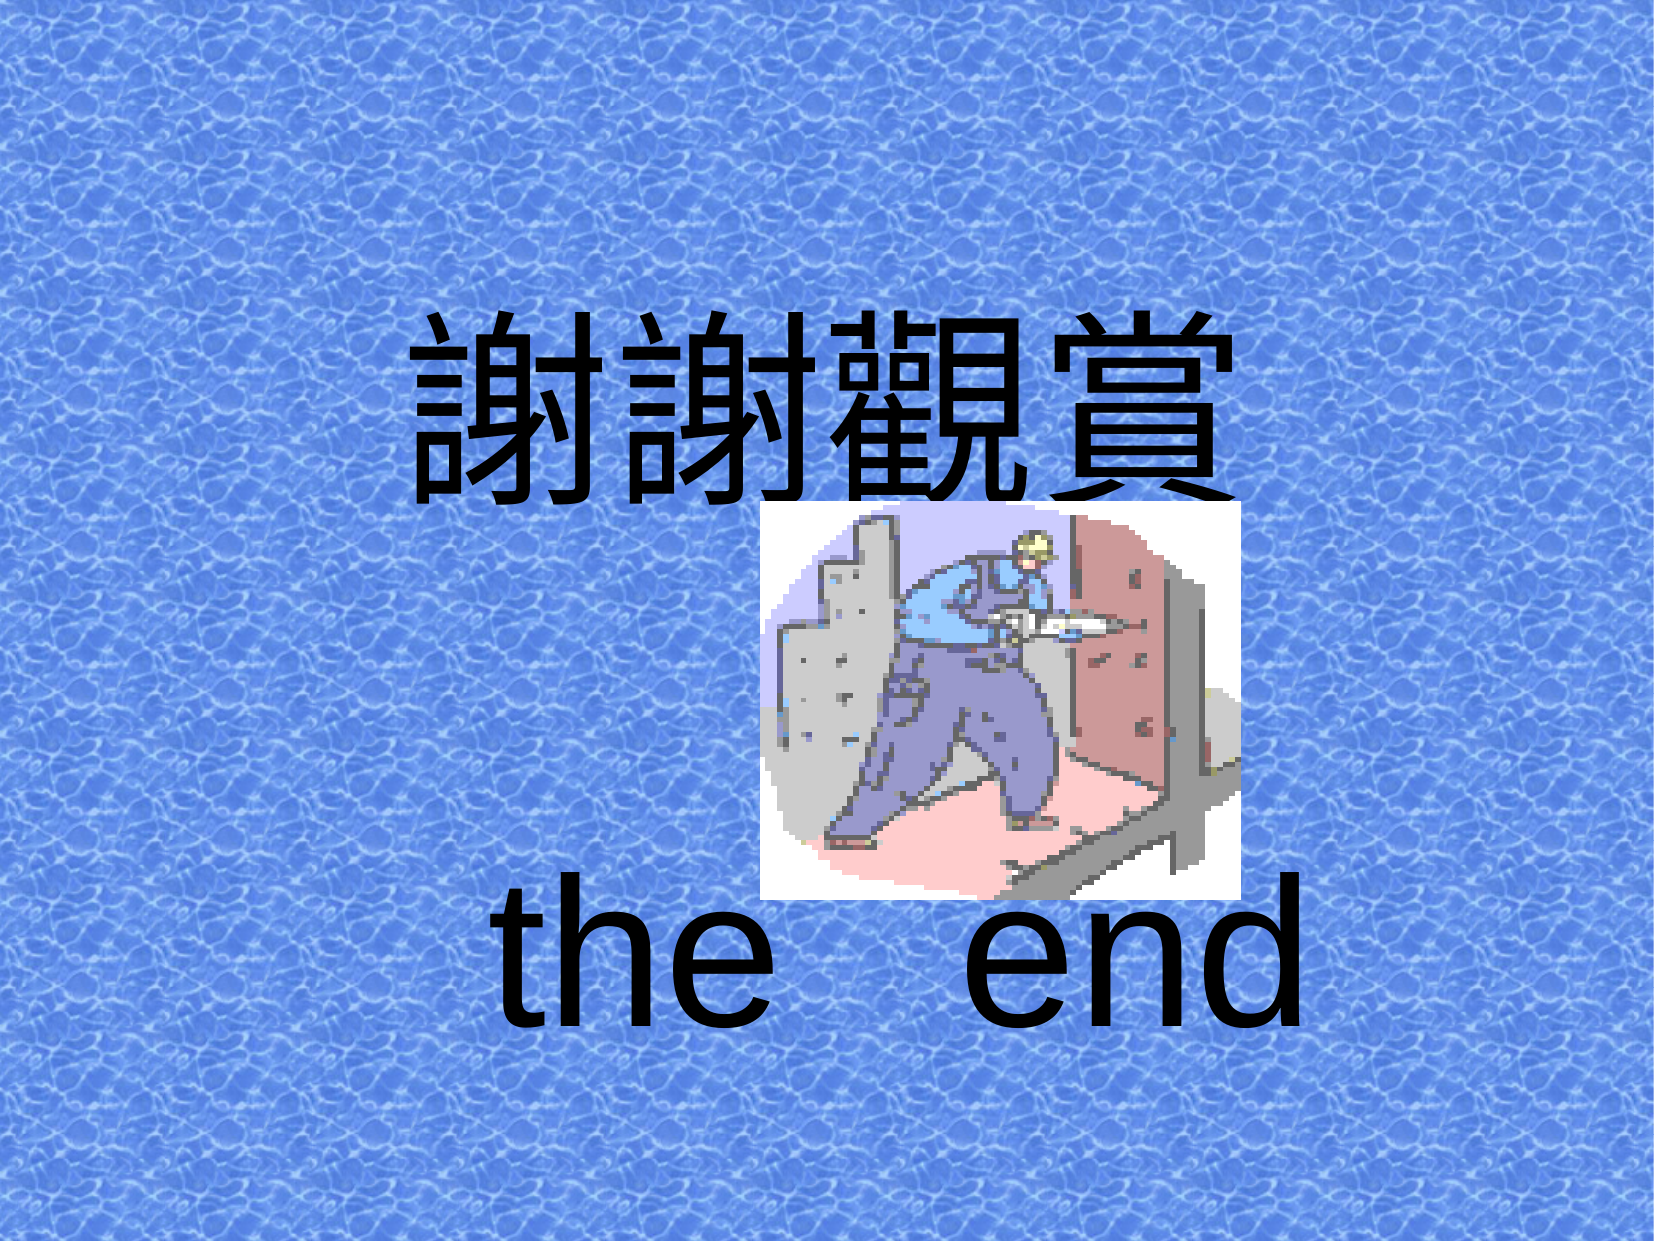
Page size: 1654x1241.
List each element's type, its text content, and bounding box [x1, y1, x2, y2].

text_box the end [472, 826, 1359, 1079]
text_box 謝謝觀賞 [383, 236, 1418, 506]
picture [0, 0, 1654, 1241]
